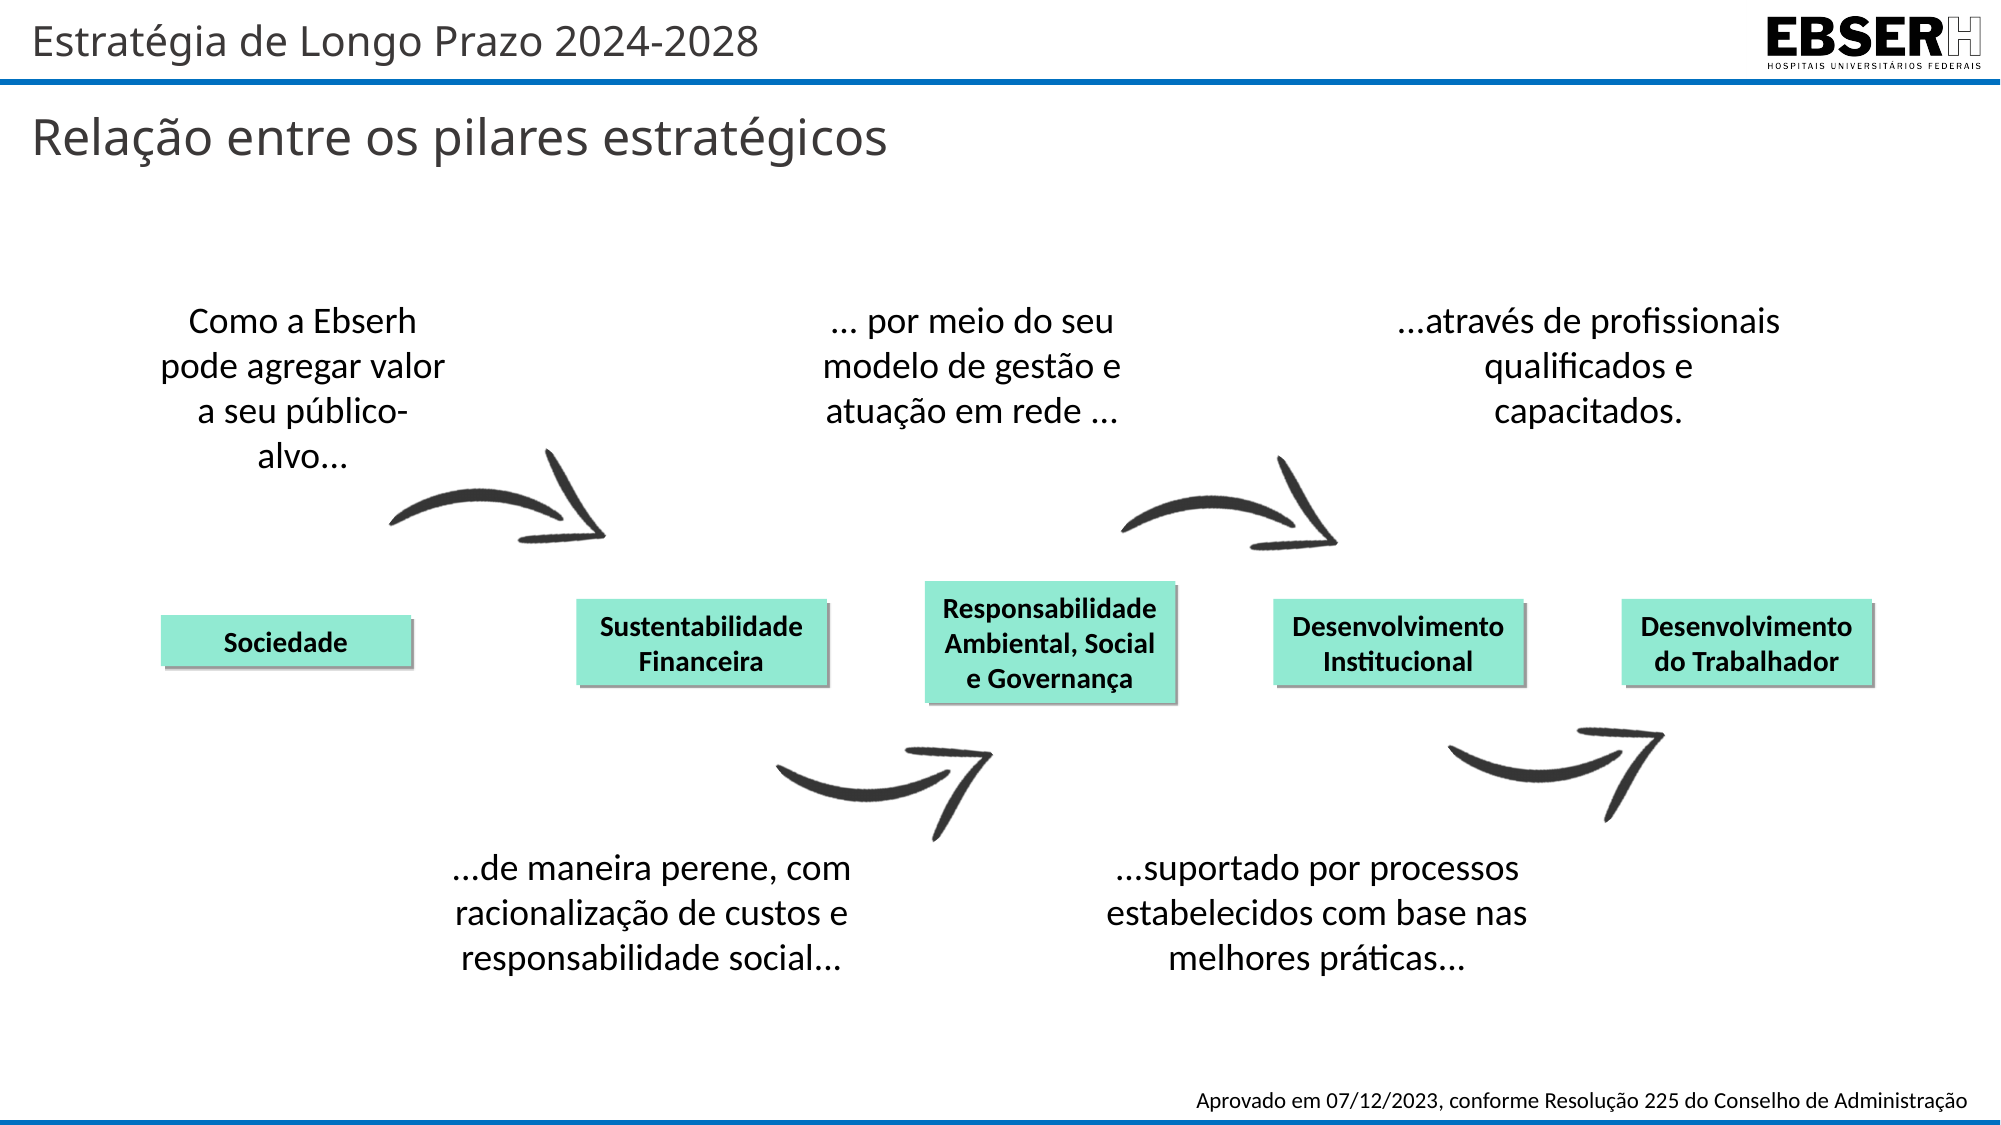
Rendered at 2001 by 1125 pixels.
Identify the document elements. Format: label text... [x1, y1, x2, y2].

text_box Responsabilidade Ambiental, Social e Governança [924, 581, 1176, 703]
text_box Sustentabilidade Financeira [576, 598, 827, 686]
text_box ...de maneira perene, com racionalização de custos e responsabilidade social... [430, 835, 874, 987]
text_box Desenvolvimento do Trabalhador [1621, 598, 1872, 686]
picture [356, 400, 626, 675]
picture [743, 615, 1013, 890]
text_box ... por meio do seu modelo de gestão e atuação em rede ... [803, 288, 1142, 440]
text_box Desenvolvimento Institucional [1273, 598, 1524, 686]
picture [1415, 596, 1685, 869]
picture [1088, 407, 1358, 682]
text_box ...suportado por processos estabelecidos com base nas melhores práticas... [1088, 835, 1547, 987]
text_box Sociedade [160, 615, 412, 667]
text_box ...através de profissionais qualificados e capacitados. [1376, 288, 1802, 440]
text_box Como a Ebserh pode agregar valor a seu público-alvo... [141, 288, 466, 486]
list Relação entre os pilares estratégicos [16, 98, 1971, 184]
